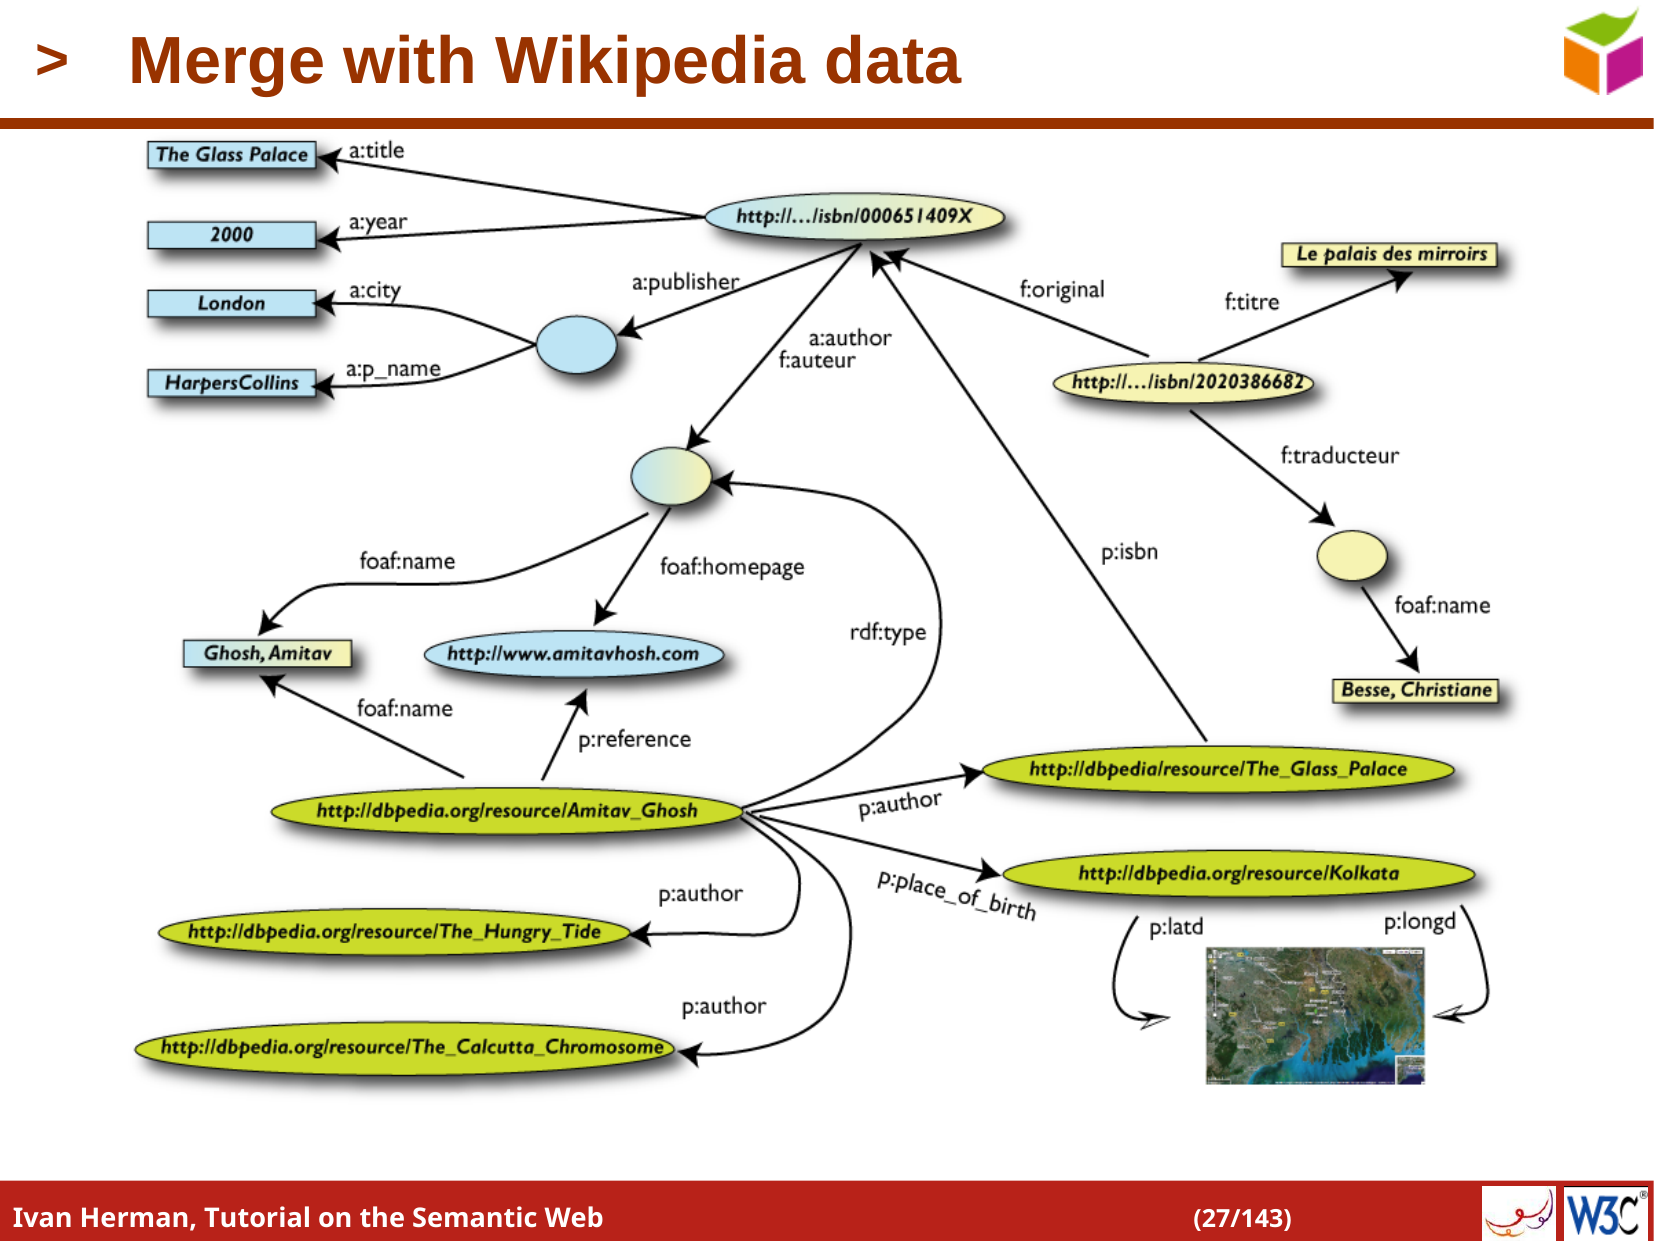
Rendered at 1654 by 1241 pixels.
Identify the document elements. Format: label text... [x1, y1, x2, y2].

picture [1482, 1186, 1556, 1241]
picture [1564, 5, 1643, 95]
picture [1564, 1186, 1648, 1241]
picture [123, 130, 1530, 1107]
title Merge with Wikipedia data [93, 0, 1493, 119]
